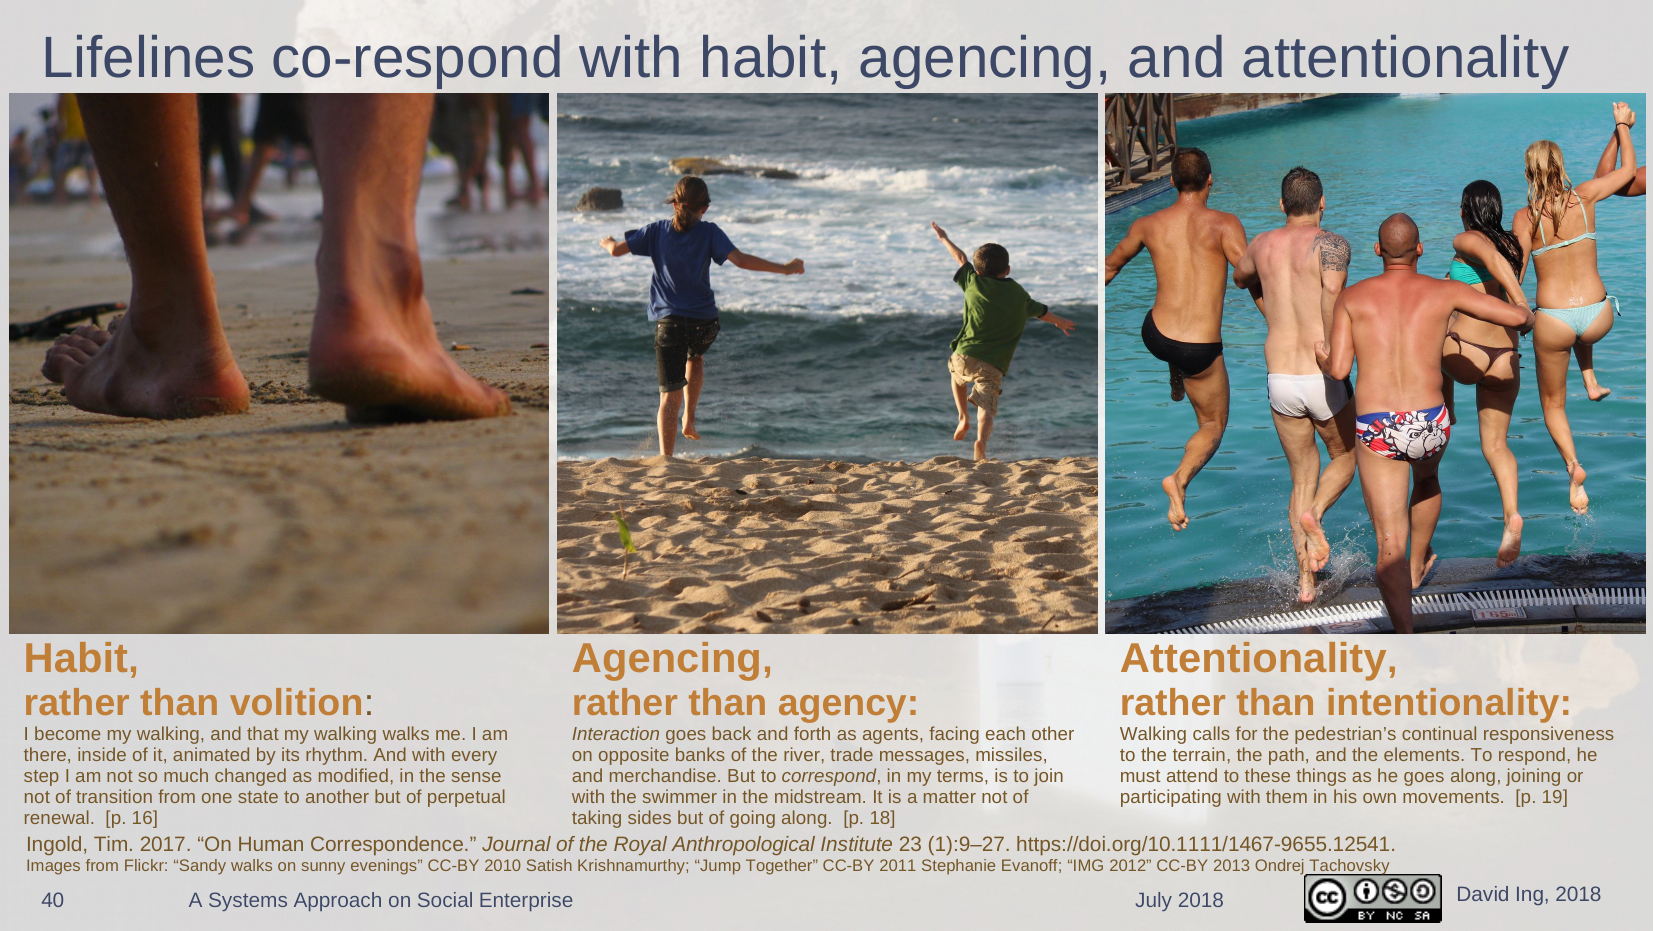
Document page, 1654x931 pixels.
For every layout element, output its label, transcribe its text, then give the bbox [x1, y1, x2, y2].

text_box Habit, rather than volition: I become my walking, and that my walking walks me. I am there, inside of it, animated by its rhythm. And with every step I am not so much changed as modified, in the sense not of transition from one state to another but of perpetual renewal. [p. 16] [9, 634, 545, 837]
text_box Ingold, Tim. 2017. “On Human Correspondence.” Journal of the Royal Anthropological Institute 23 (1):9–27. https://doi.org/10.1111/1467-9655.12541. [11, 825, 1642, 849]
text_box Images from Flickr: “Sandy walks on sunny evenings” CC-BY 2010 Satish Krishnamurthy; “Jump Together” CC-BY 2011 Stephanie Evanoff; “IMG 2012” CC-BY 2013 Ondrej Tachovsky [11, 849, 1642, 883]
picture [9, 93, 549, 634]
picture [1105, 93, 1646, 634]
title Lifelines co-respond with habit, agencing, and attentionality [41, 30, 1613, 190]
text_box Attentionality, rather than intentionality: Walking calls for the pedestrian’s continual responsiveness to the terrain, the path, and the elements. To respond, he must attend to these things as he goes along, joining or participating with them in his own movements. [p. 19] [1105, 634, 1643, 816]
text_box Agencing, rather than agency: Interaction goes back and forth as agents, facing each other on opposite banks of the river, trade messages, missiles, and merchandise. But to correspond, in my terms, is to join with the swimmer in the midstream. It is a matter not of taking sides but of going along. [p. 18] [557, 627, 1099, 837]
picture [557, 93, 1098, 634]
picture [1304, 883, 1442, 923]
table_cell Pursuits: [0, 0, 1653, 931]
